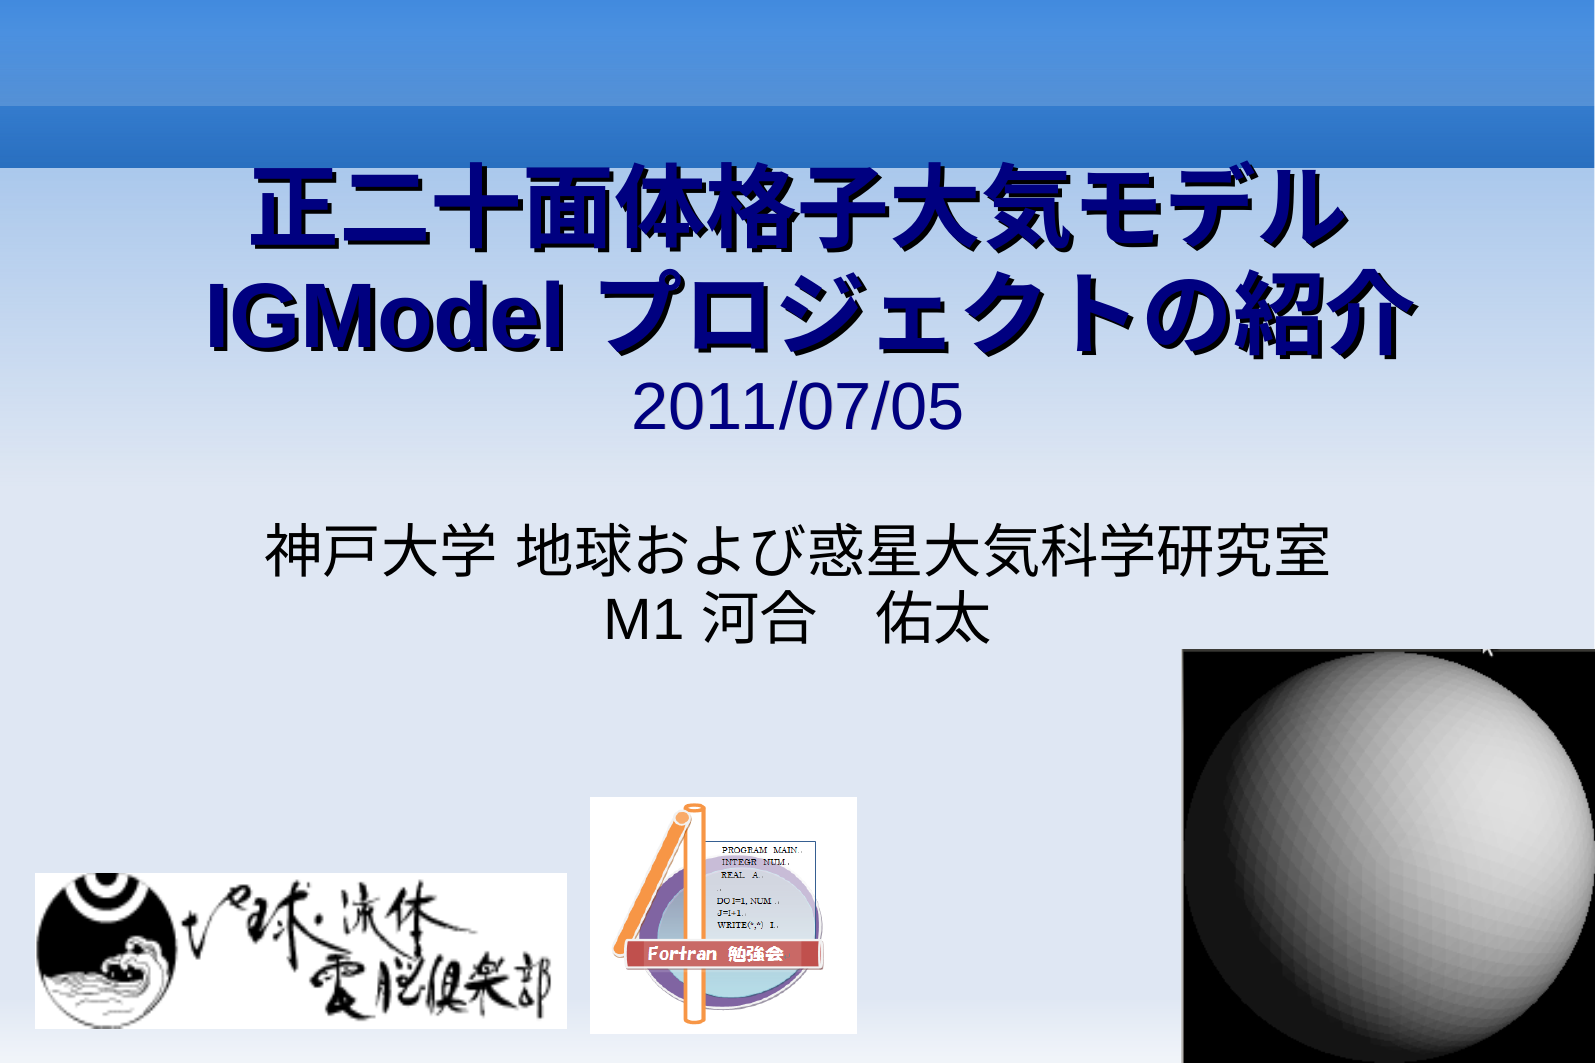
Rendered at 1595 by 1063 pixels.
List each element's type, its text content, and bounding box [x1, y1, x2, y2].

picture [0, 0, 1595, 1063]
subtitle 正二十面体格子大気モデル IGModel プロジェクトの紹介 2011/07/05 神戸大学 地球および惑星大気科学研究室 M1 河合 佑太 [117, 0, 1479, 833]
